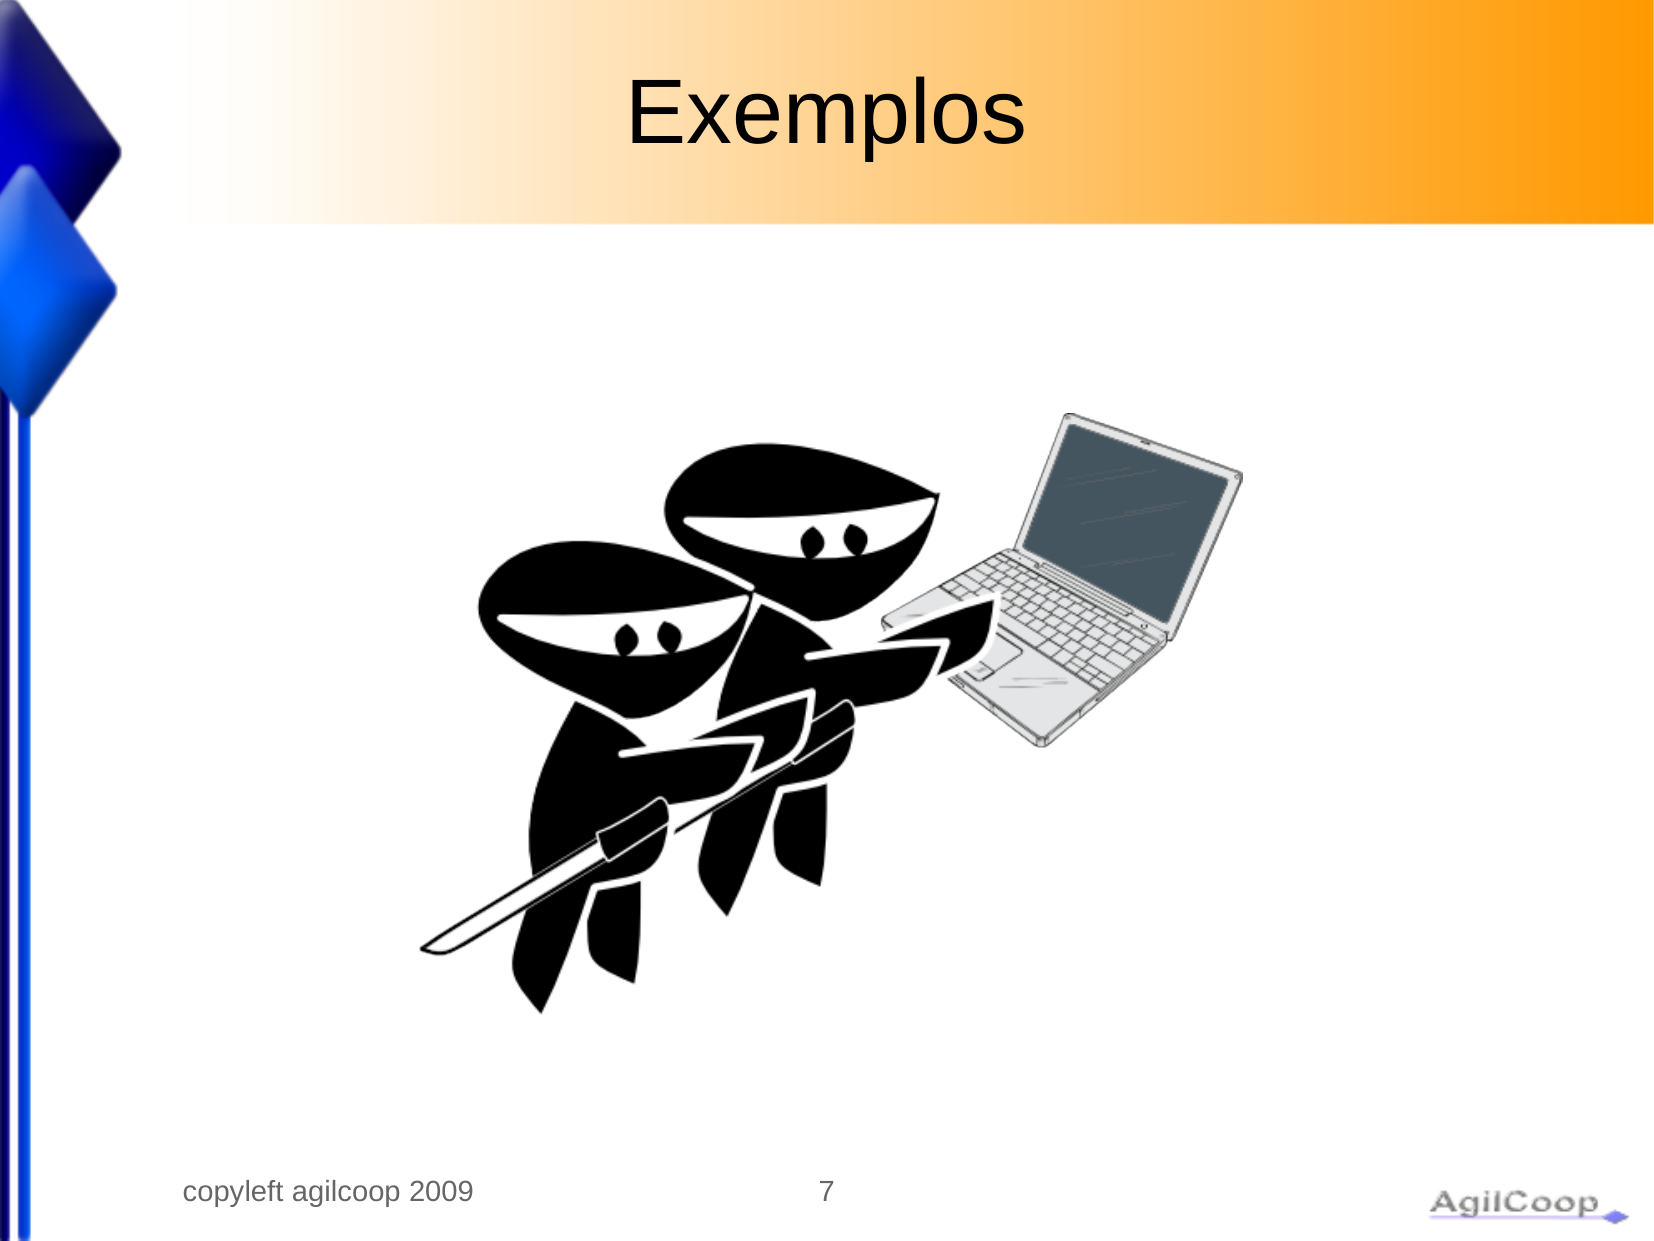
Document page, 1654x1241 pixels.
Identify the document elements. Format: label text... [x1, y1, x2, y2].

title Exemplos [82, 8, 1571, 216]
picture [0, 0, 1654, 1241]
